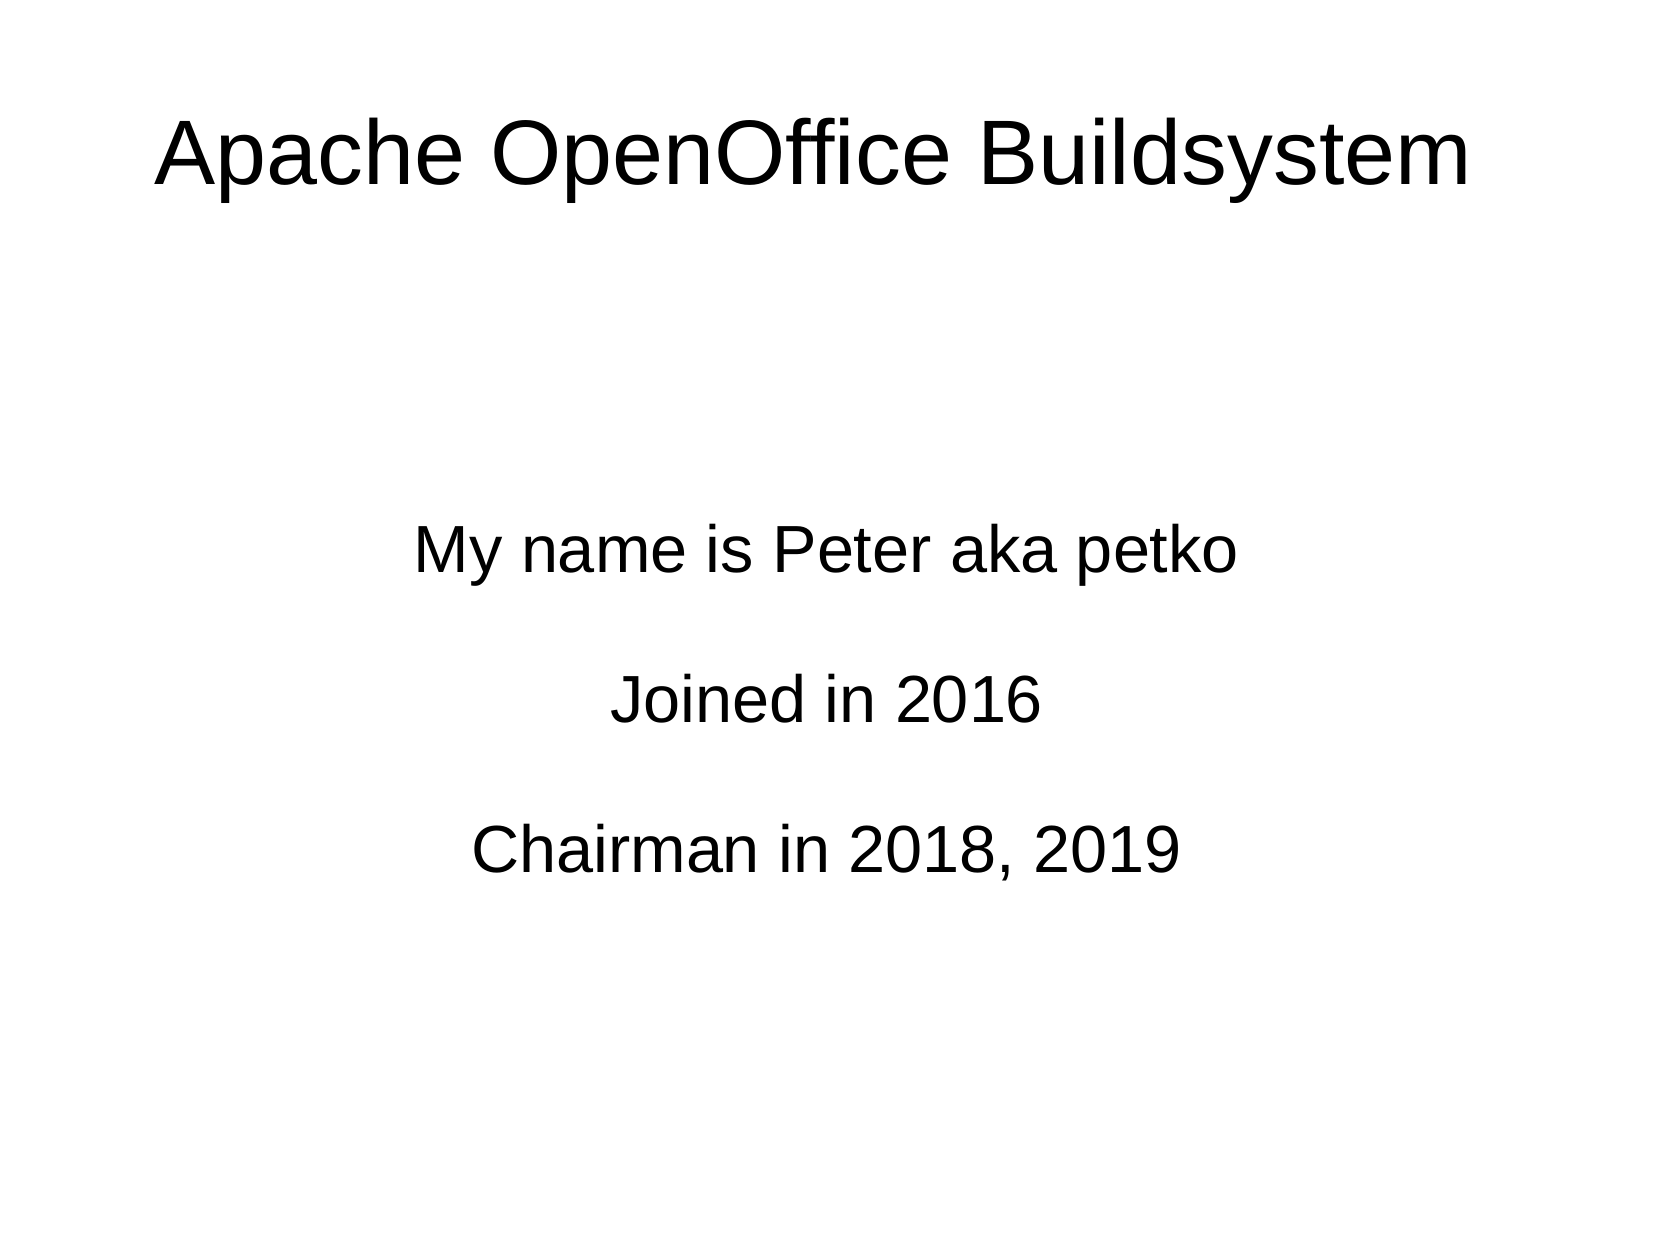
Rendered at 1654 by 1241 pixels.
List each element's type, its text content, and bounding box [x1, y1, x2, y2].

title Apache OpenOffice Buildsystem [82, 49, 1571, 257]
subtitle My name is Peter aka petko Joined in 2016 Chairman in 2018, 2019 [82, 290, 1571, 1109]
